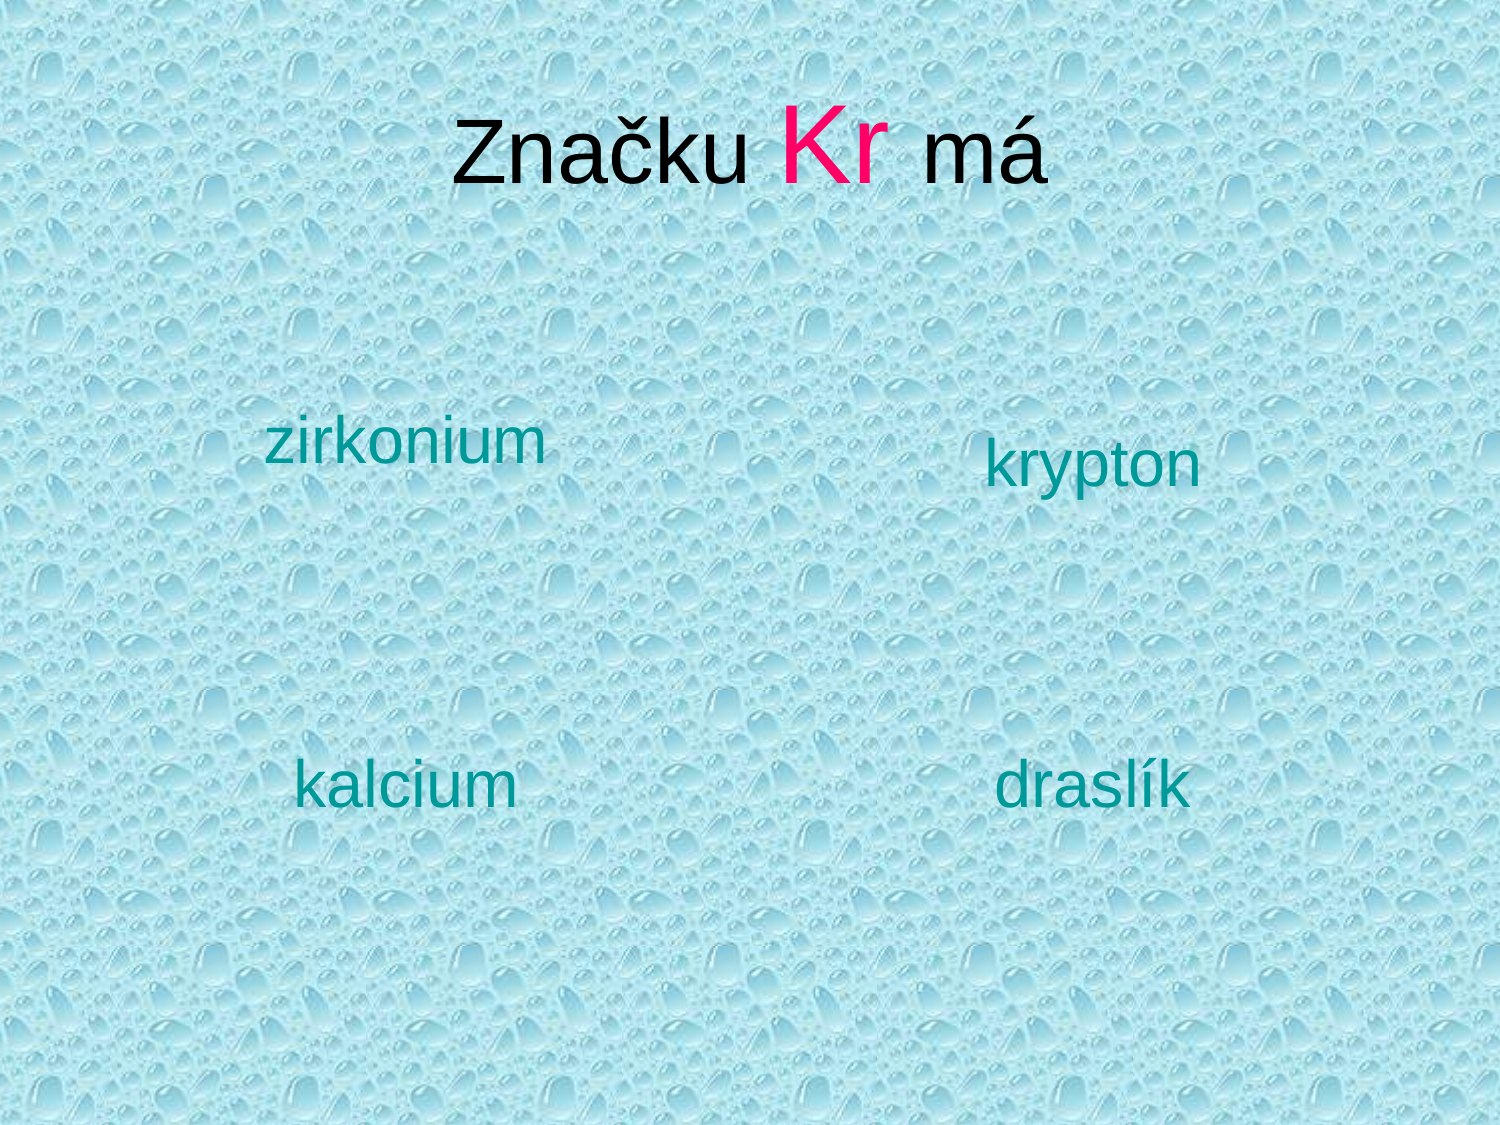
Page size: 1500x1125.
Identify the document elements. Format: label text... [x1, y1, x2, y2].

table_header zirkonium [75, 262, 737, 621]
table_header draslík [763, 646, 1423, 1005]
table_header krypton [763, 262, 1425, 621]
title Značku Kr má [75, 45, 1426, 233]
table_header kalcium [75, 646, 737, 1005]
picture [0, 0, 1500, 1125]
